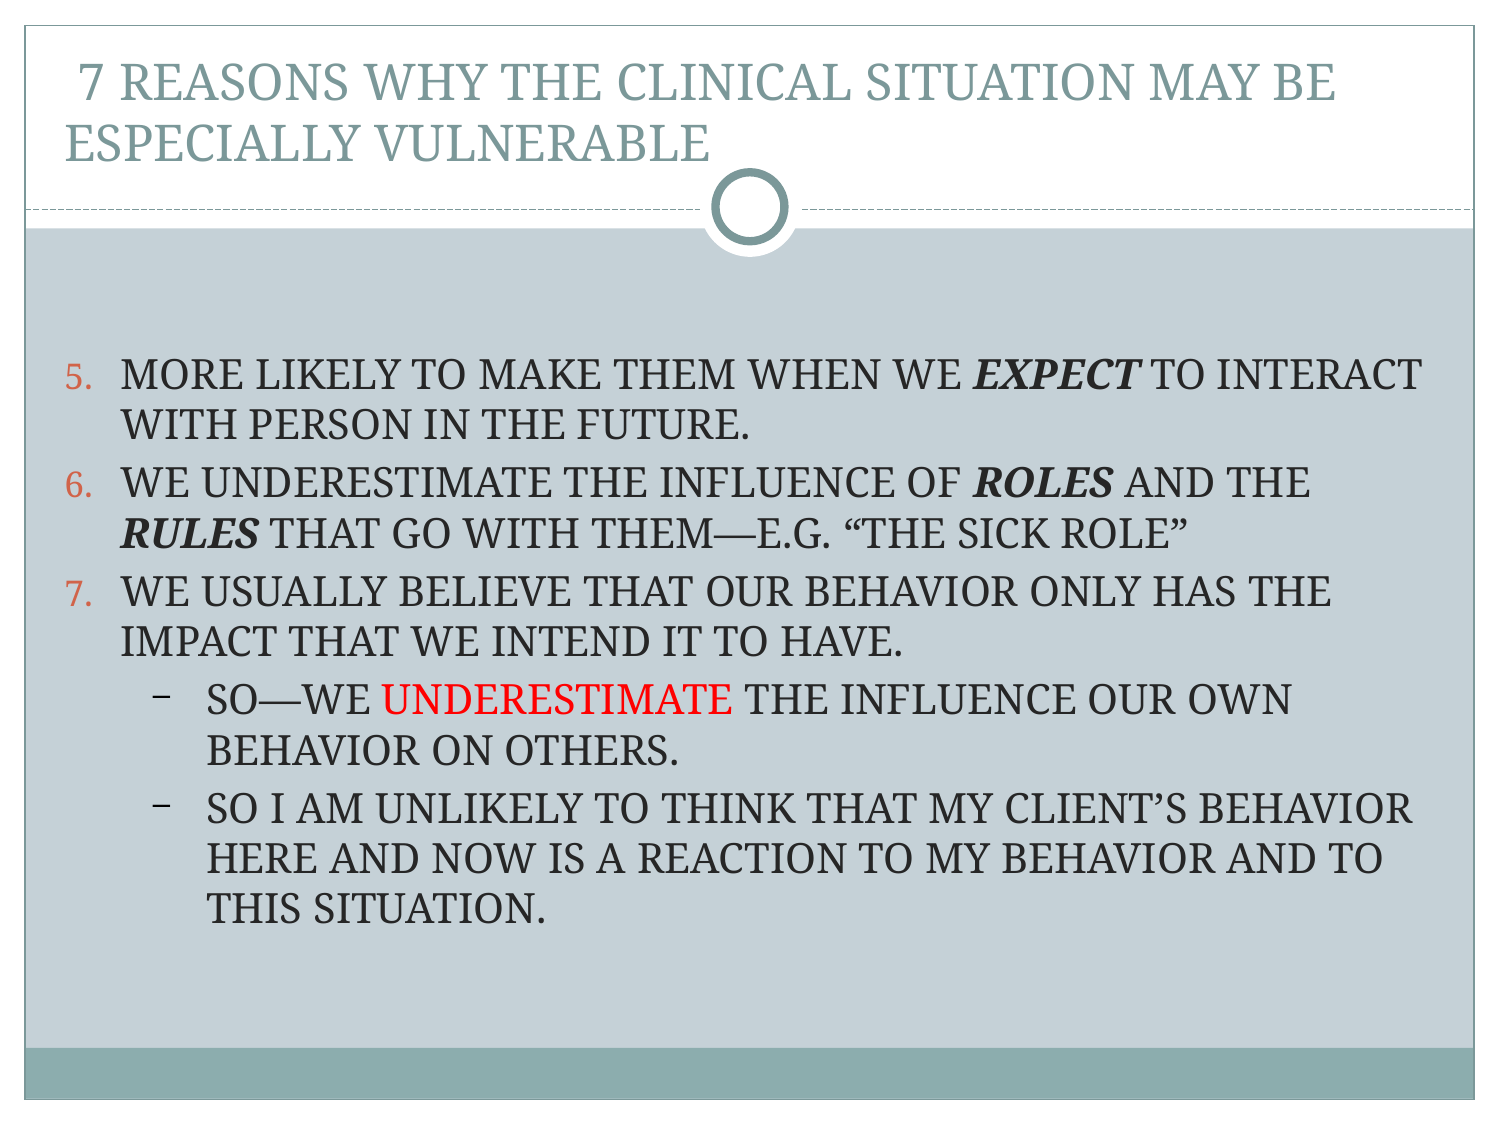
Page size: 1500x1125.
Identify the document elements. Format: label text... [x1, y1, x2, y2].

list MORE LIKELY TO MAKE THEM WHEN WE EXPECT TO INTERACT WITH PERSON IN THE FUTURE. WE UNDERESTIMATE THE INFLUENCE OF ROLES AND THE RULES THAT GO WITH THEM—E.G. “THE SICK ROLE” WE USUALLY BELIEVE THAT OUR BEHAVIOR ONLY HAS THE IMPACT THAT WE INTEND IT TO HAVE. SO—WE UNDERESTIMATE THE INFLUENCE OUR OWN BEHAVIOR ON OTHERS. SO I AM UNLIKELY TO THINK THAT MY CLIENT’S BEHAVIOR HERE AND NOW IS A REACTION TO MY BEHAVIOR AND TO THIS SITUATION. [49, 287, 1450, 1102]
title 7 REASONS WHY THE CLINICAL SITUATION MAY BE ESPECIALLY VULNERABLE [49, 38, 1450, 287]
